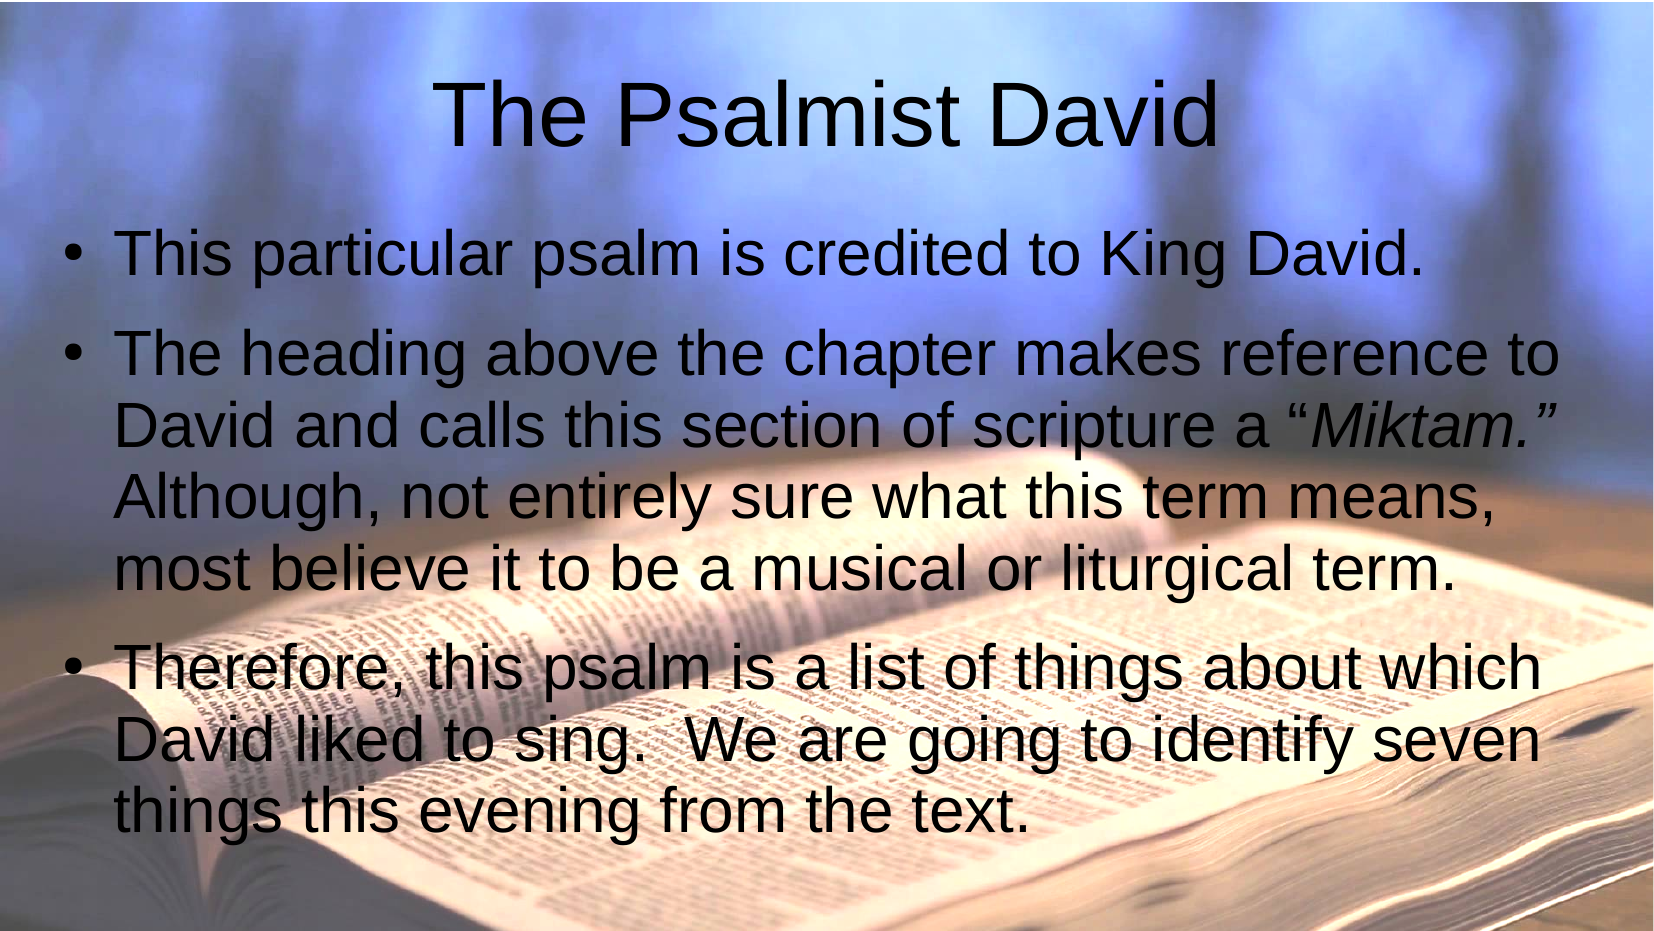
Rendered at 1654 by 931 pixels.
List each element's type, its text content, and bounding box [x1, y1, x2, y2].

picture [0, 2, 1654, 931]
title The Psalmist David [82, 37, 1571, 193]
list This particular psalm is credited to King David. The heading above the chapter makes reference to David and calls this section of scripture a “Miktam.” Although, not entirely sure what this term means, most believe it to be a musical or liturgical term. Therefore, this psalm is a list of things about which David liked to sing. We are going to identify seven things this evening from the text. [45, 217, 1606, 901]
